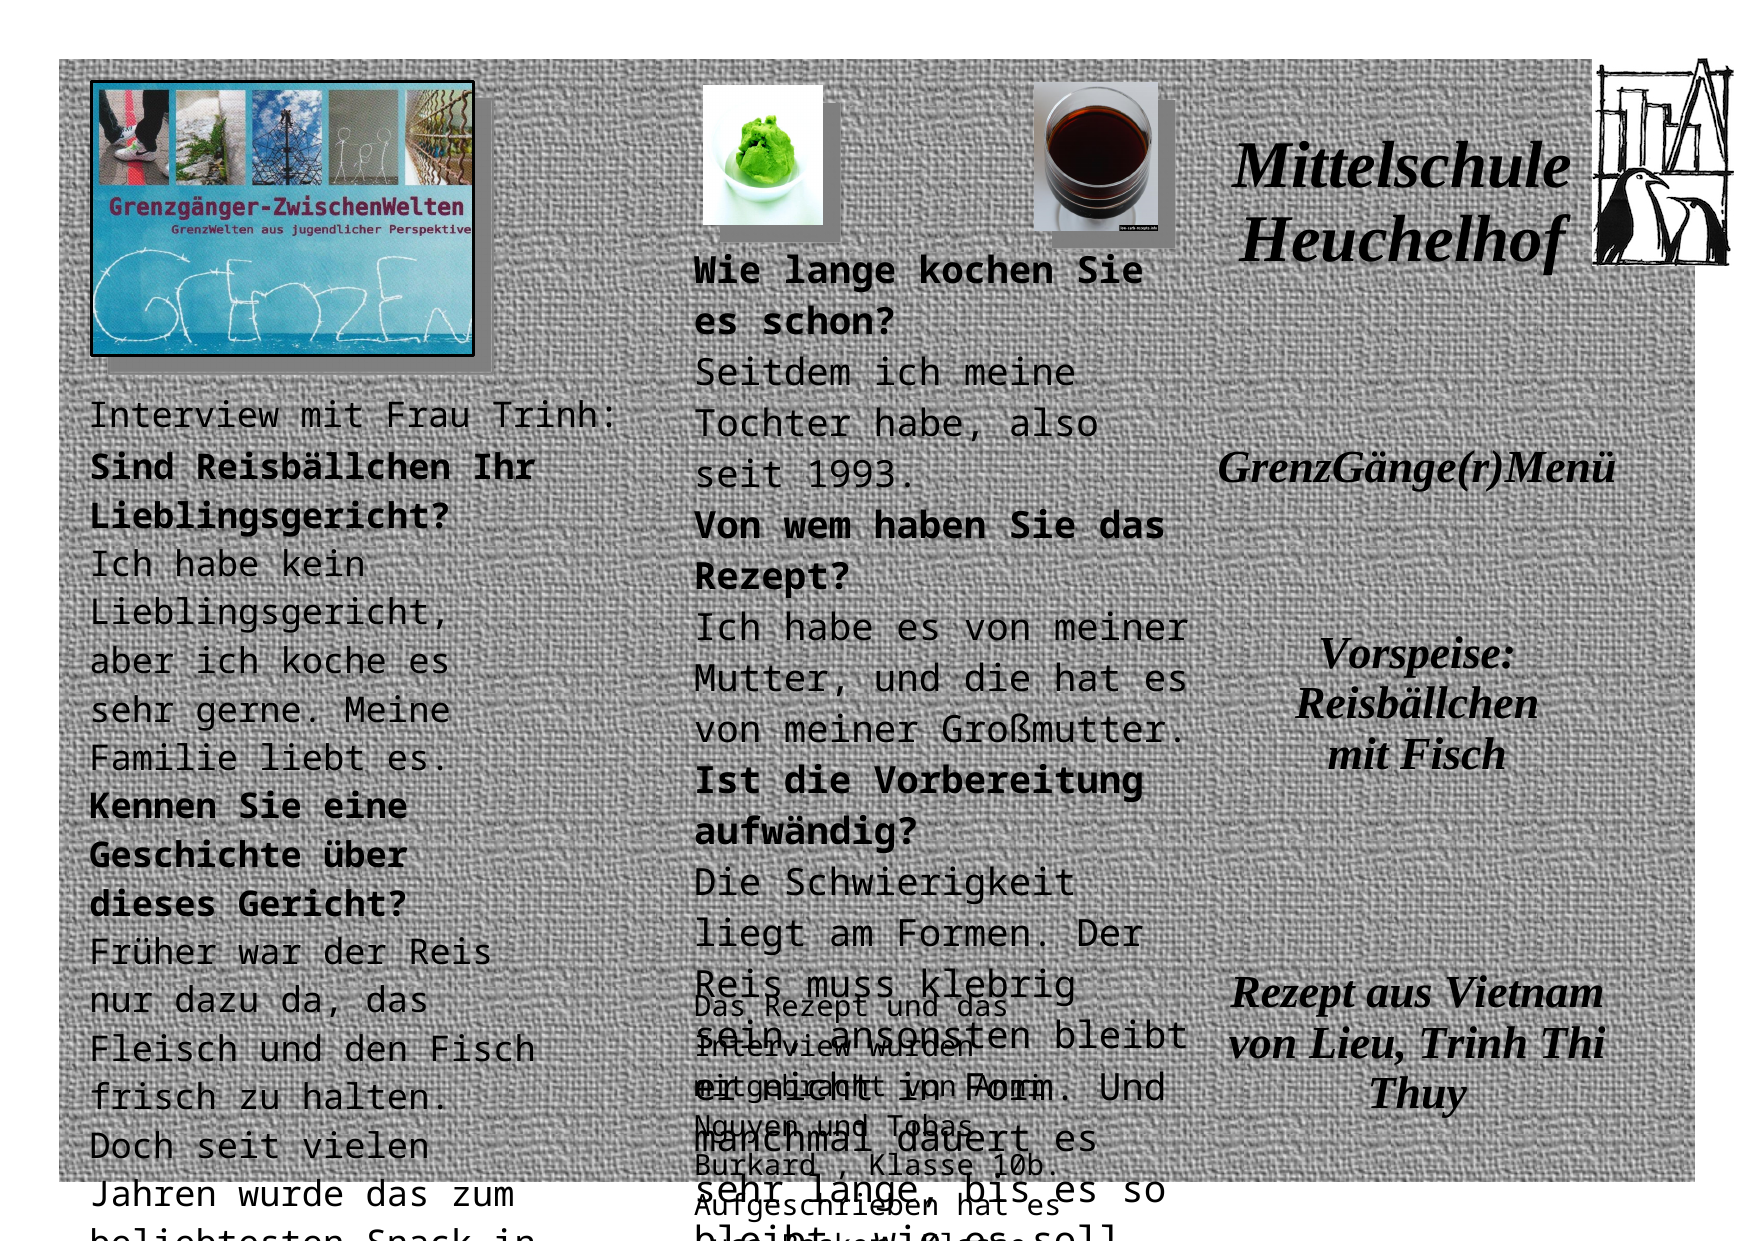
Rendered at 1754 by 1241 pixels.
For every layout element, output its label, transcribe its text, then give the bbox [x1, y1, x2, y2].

text_box Wie lange kochen Sie es schon? Seitdem ich meine Tochter habe, also seit 1993. Von wem haben Sie das Rezept? Ich habe es von meiner Mutter, und die hat es von meiner Großmutter. Ist die Vorbereitung aufwändig? Die Schwierigkeit liegt am Formen. Der Reis muss klebrig sein, ansonsten bleibt er nicht in Form. Und manchmal dauert es sehr lange, bis es so bleibt, wie es soll. Wie lange dauert die Vorbereitung? Die Vorbereitungszeit kann über eine Stunde dauern. Wenn man es schon oft gemacht hat, dauert es gar nicht so lange. [679, 236, 1211, 1021]
text_box Sind Reisbällchen Ihr Lieblingsgericht? Ich habe kein Lieblingsgericht, aber ich koche es sehr gerne. Meine Familie liebt es. Kennen Sie eine Geschichte über dieses Gericht? Früher war der Reis nur dazu da, das Fleisch und den Fisch frisch zu halten. Doch seit vielen Jahren wurde das zum beliebtesten Snack in Asien. In der Kriegszeit, als es keine Noriblätter gab, wurden die Reisbällchen in Bambusblätter eingewickelt. Essen Sie das Gericht oft? Ungefähr einmal pro Woche. [74, 434, 566, 1189]
title Rezept aus Vietnam von Lieu, Trinh Thi Thuy [1181, 966, 1654, 1171]
text_box Interview mit Frau Trinh: [73, 380, 433, 441]
picture [1149, 1030, 1160, 1046]
picture [59, 58, 1734, 1182]
picture [1177, 1031, 1181, 1046]
title Vorspeise: Reisbällchen mit Fisch [1211, 609, 1654, 798]
picture [434, 418, 443, 425]
picture [813, 1171, 966, 1182]
title Mittelschule Heuchelhof [1210, 107, 1595, 296]
picture [737, 1171, 816, 1182]
title GrenzGänge(r)Menü [1211, 403, 1654, 532]
text_box Das Rezept und das Interview wurden mitgebracht von Anni Nguyen und Tobas Burkard , Klasse 10b. Aufgeschrieben hat es Luca Becker, Klasse 10a [679, 1021, 1093, 1171]
picture [433, 410, 443, 417]
